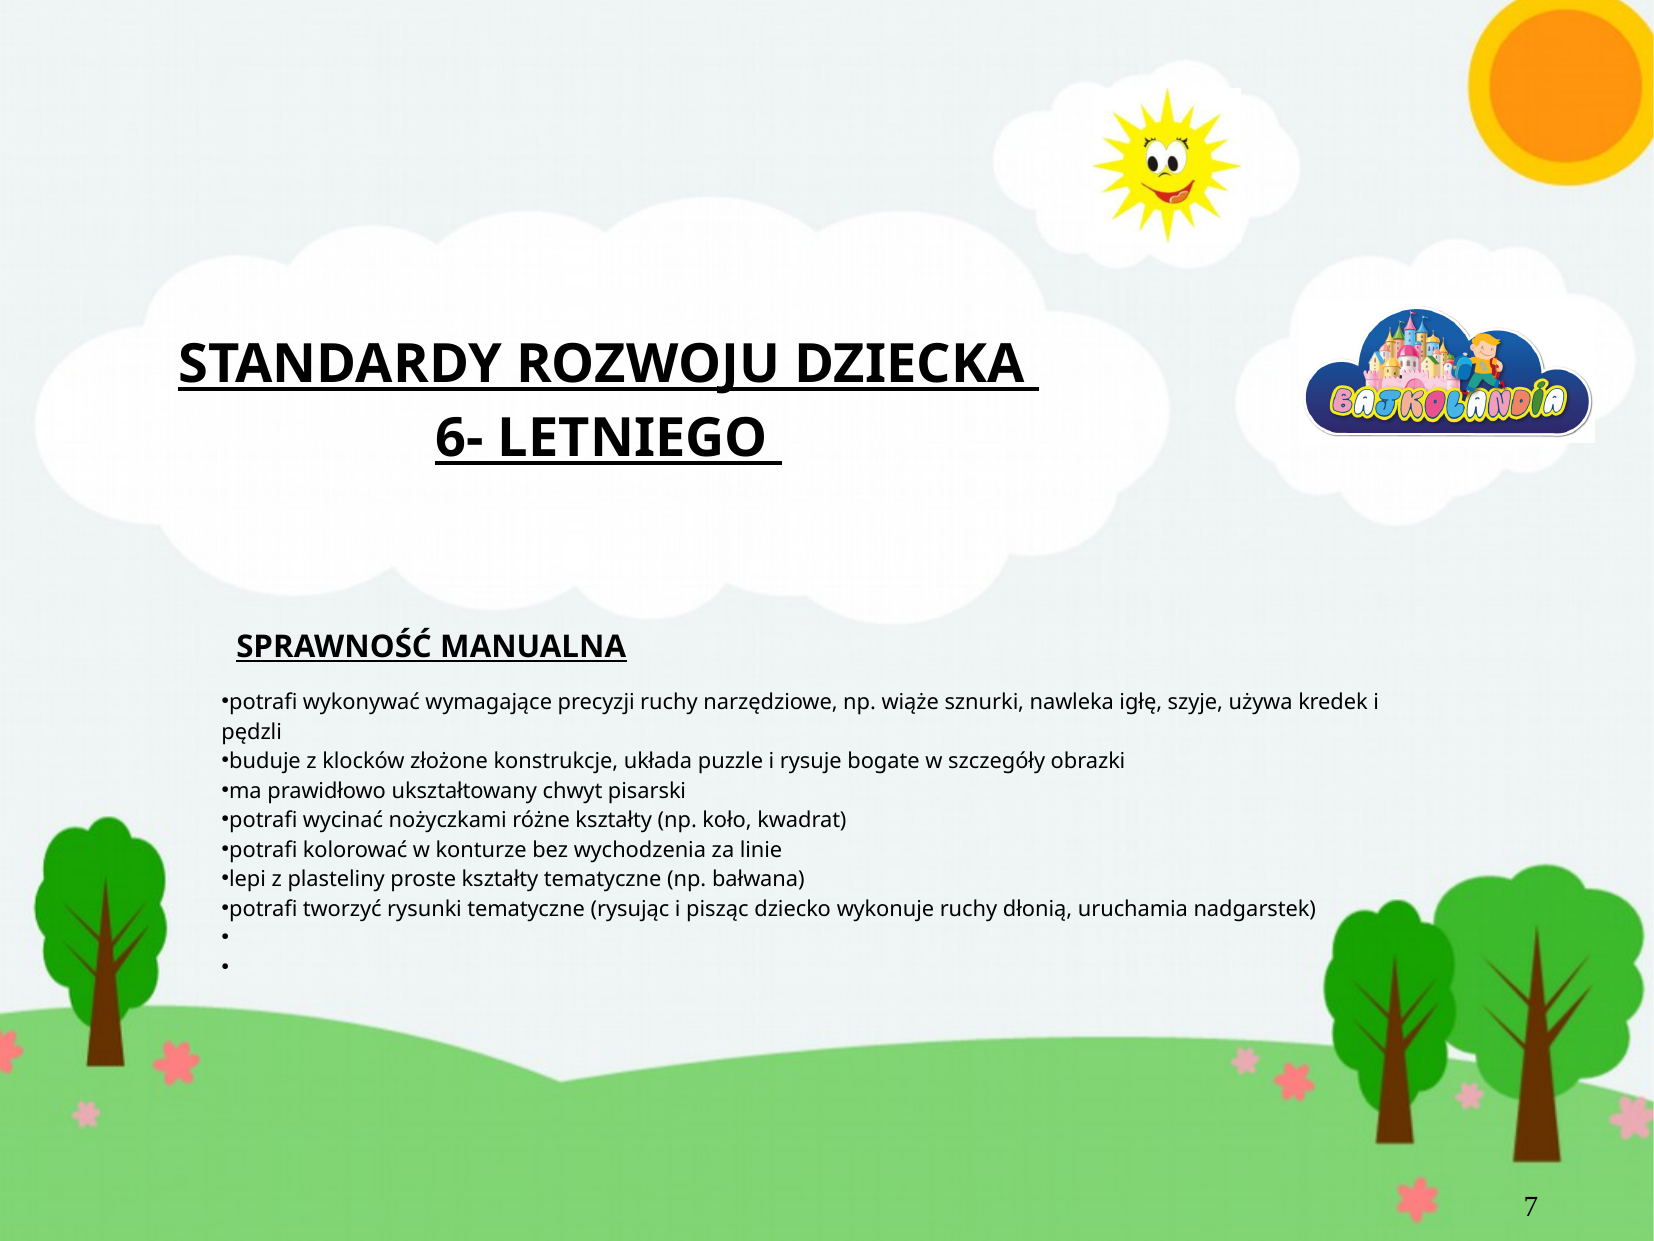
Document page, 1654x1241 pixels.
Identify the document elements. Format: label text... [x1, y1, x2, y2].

text_box SPRAWNOŚĆ MANUALNA [236, 623, 1031, 679]
text_box STANDARDY ROZWOJU DZIECKA 6- LETNIEGO [154, 324, 1063, 545]
text_box [1523, 1187, 1630, 1235]
picture [1092, 88, 1241, 243]
text_box potrafi wykonywać wymagające precyzji ruchy narzędziowe, np. wiąże sznurki, nawleka igłę, szyje, używa kredek i pędzli buduje z klocków złożone konstrukcje, układa puzzle i rysuje bogate w szczegóły obrazki ma prawidłowo ukształtowany chwyt pisarski potrafi wycinać nożyczkami różne kształty (np. koło, kwadrat) potrafi kolorować w konturze bez wychodzenia za linie lepi z plasteliny proste kształty tematyczne (np. bałwana) potrafi tworzyć rysunki tematyczne (rysując i pisząc dziecko wykonuje ruchy dłonią, uruchamia nadgarstek) [206, 679, 1408, 1013]
picture [1299, 300, 1595, 444]
